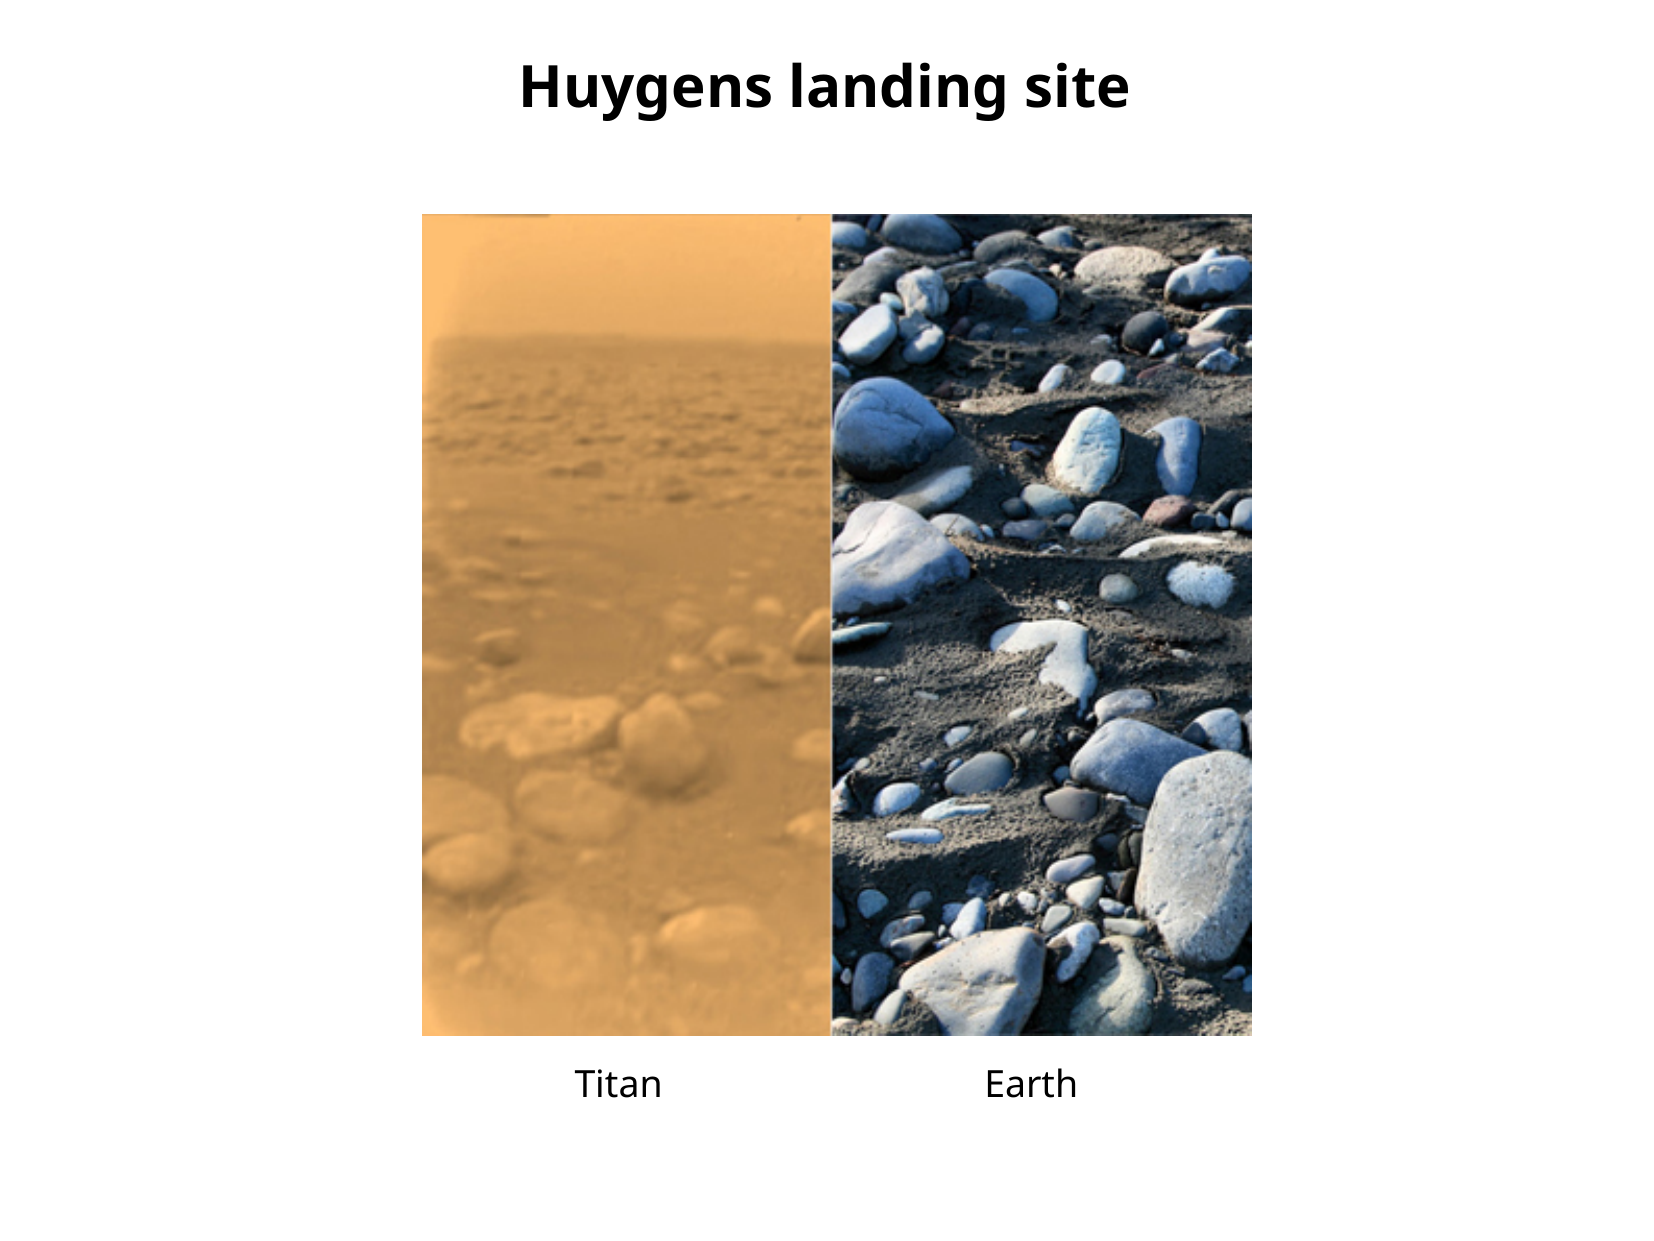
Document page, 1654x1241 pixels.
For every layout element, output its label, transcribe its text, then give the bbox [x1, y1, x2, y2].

text_box Titan [412, 1050, 825, 1118]
text_box Huygens landing site [262, 37, 1388, 134]
text_box Earth [825, 1050, 1238, 1118]
picture [422, 214, 1252, 1036]
